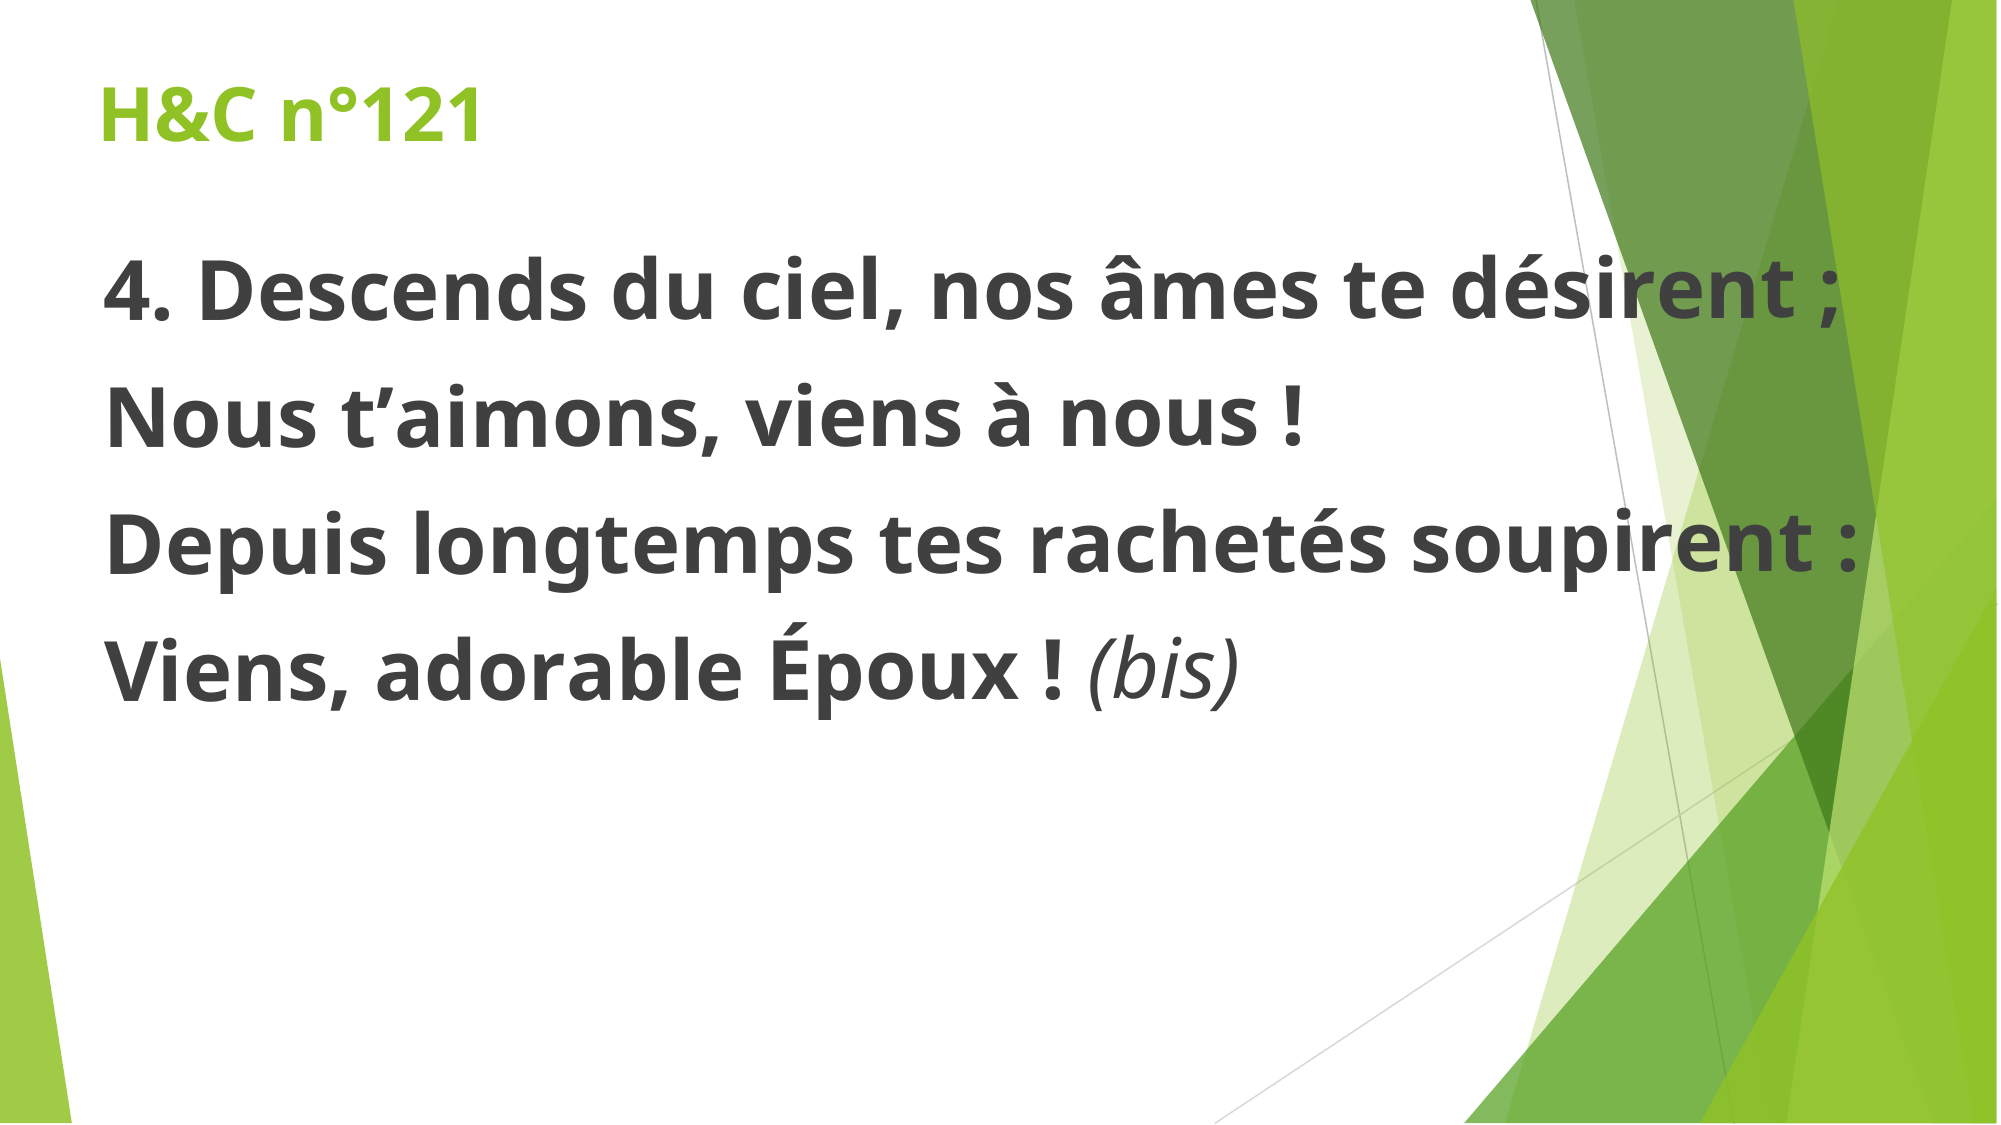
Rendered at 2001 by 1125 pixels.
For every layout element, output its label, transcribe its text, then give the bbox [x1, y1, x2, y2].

text_box H&C n°121 [82, 59, 674, 166]
text_box 4. Descends du ciel, nos âmes te désirent ; Nous t’aimons, viens à nous ! Depuis longtemps tes rachetés soupirent : Viens, adorable Époux ! (bis) [87, 209, 1974, 1082]
